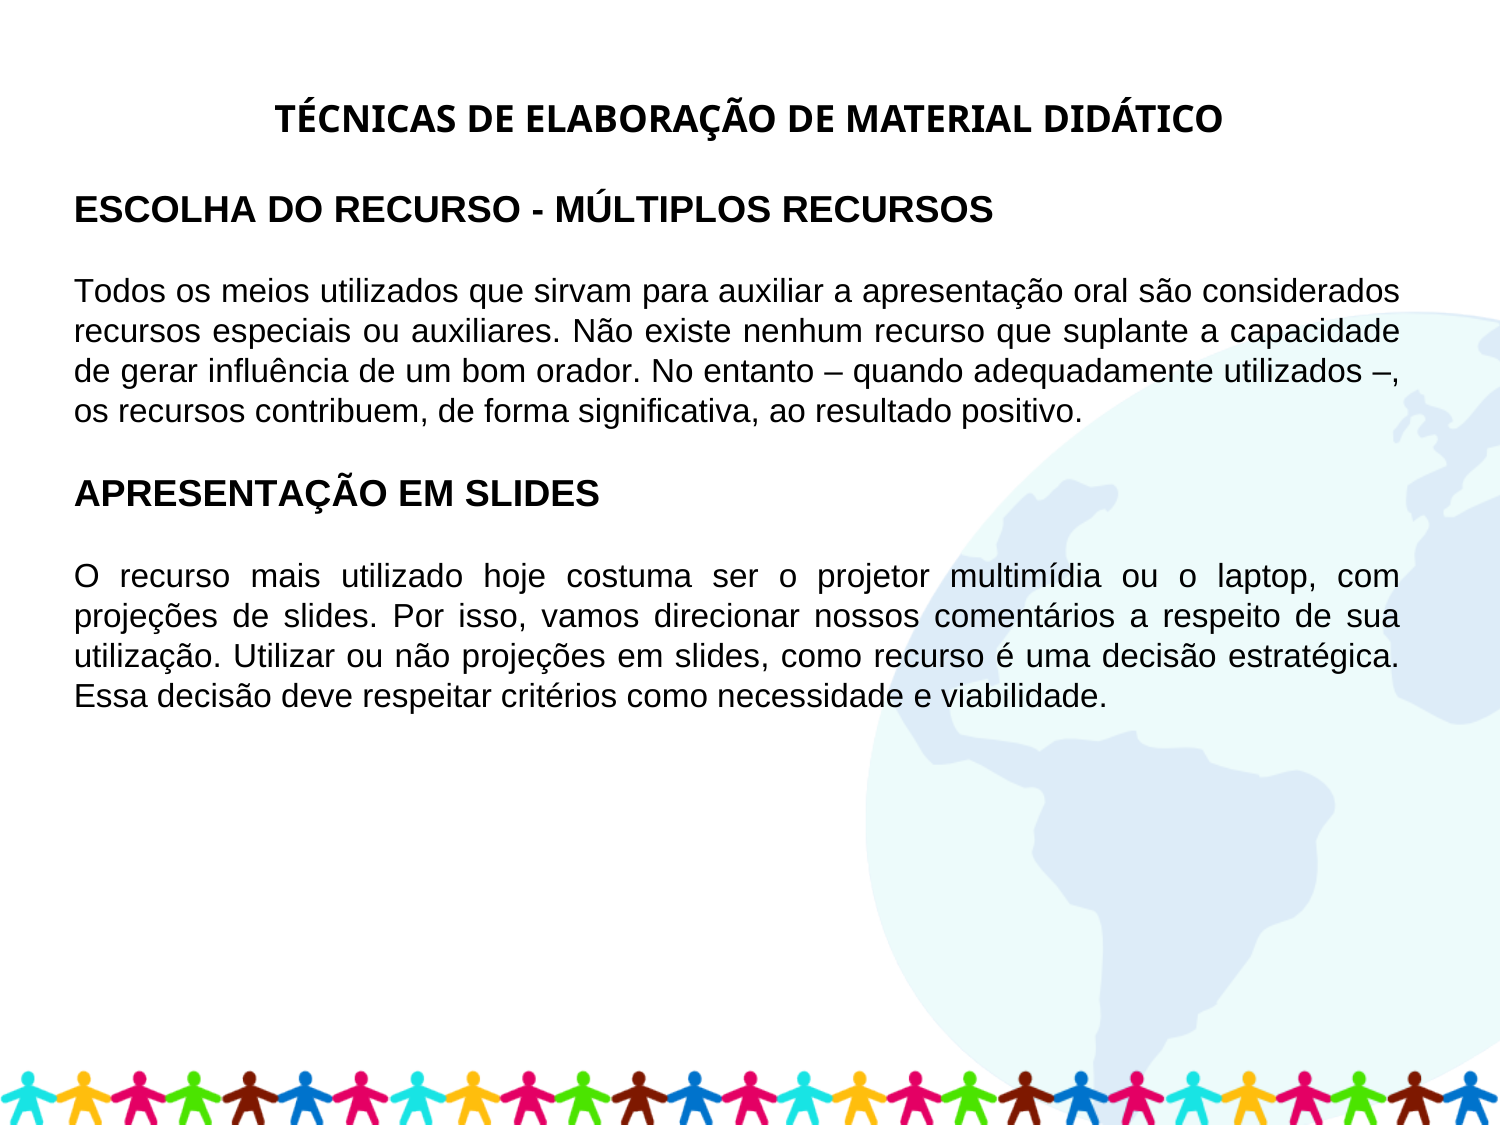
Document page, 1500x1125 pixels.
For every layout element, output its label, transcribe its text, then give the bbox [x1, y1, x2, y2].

text_box ESCOLHA DO RECURSO - MÚLTIPLOS RECURSOS Todos os meios utilizados que sirvam para auxiliar a apresentação oral são considerados recursos especiais ou auxiliares. Não existe nenhum recurso que suplante a capacidade de gerar influência de um bom orador. No entanto – quando adequadamente utilizados –, os recursos contribuem, de forma significativa, ao resultado positivo. APRESENTAÇÃO EM SLIDES O recurso mais utilizado hoje costuma ser o projetor multimídia ou o laptop, com projeções de slides. Por isso, vamos direcionar nossos comentários a respeito de sua utilização. Utilizar ou não projeções em slides, como recurso é uma decisão estratégica. Essa decisão deve respeitar critérios como necessidade e viabilidade. [59, 177, 1418, 1004]
picture [0, 0, 1500, 1125]
title TÉCNICAS DE ELABORAÇÃO DE MATERIAL DIDÁTICO [74, 81, 1425, 156]
